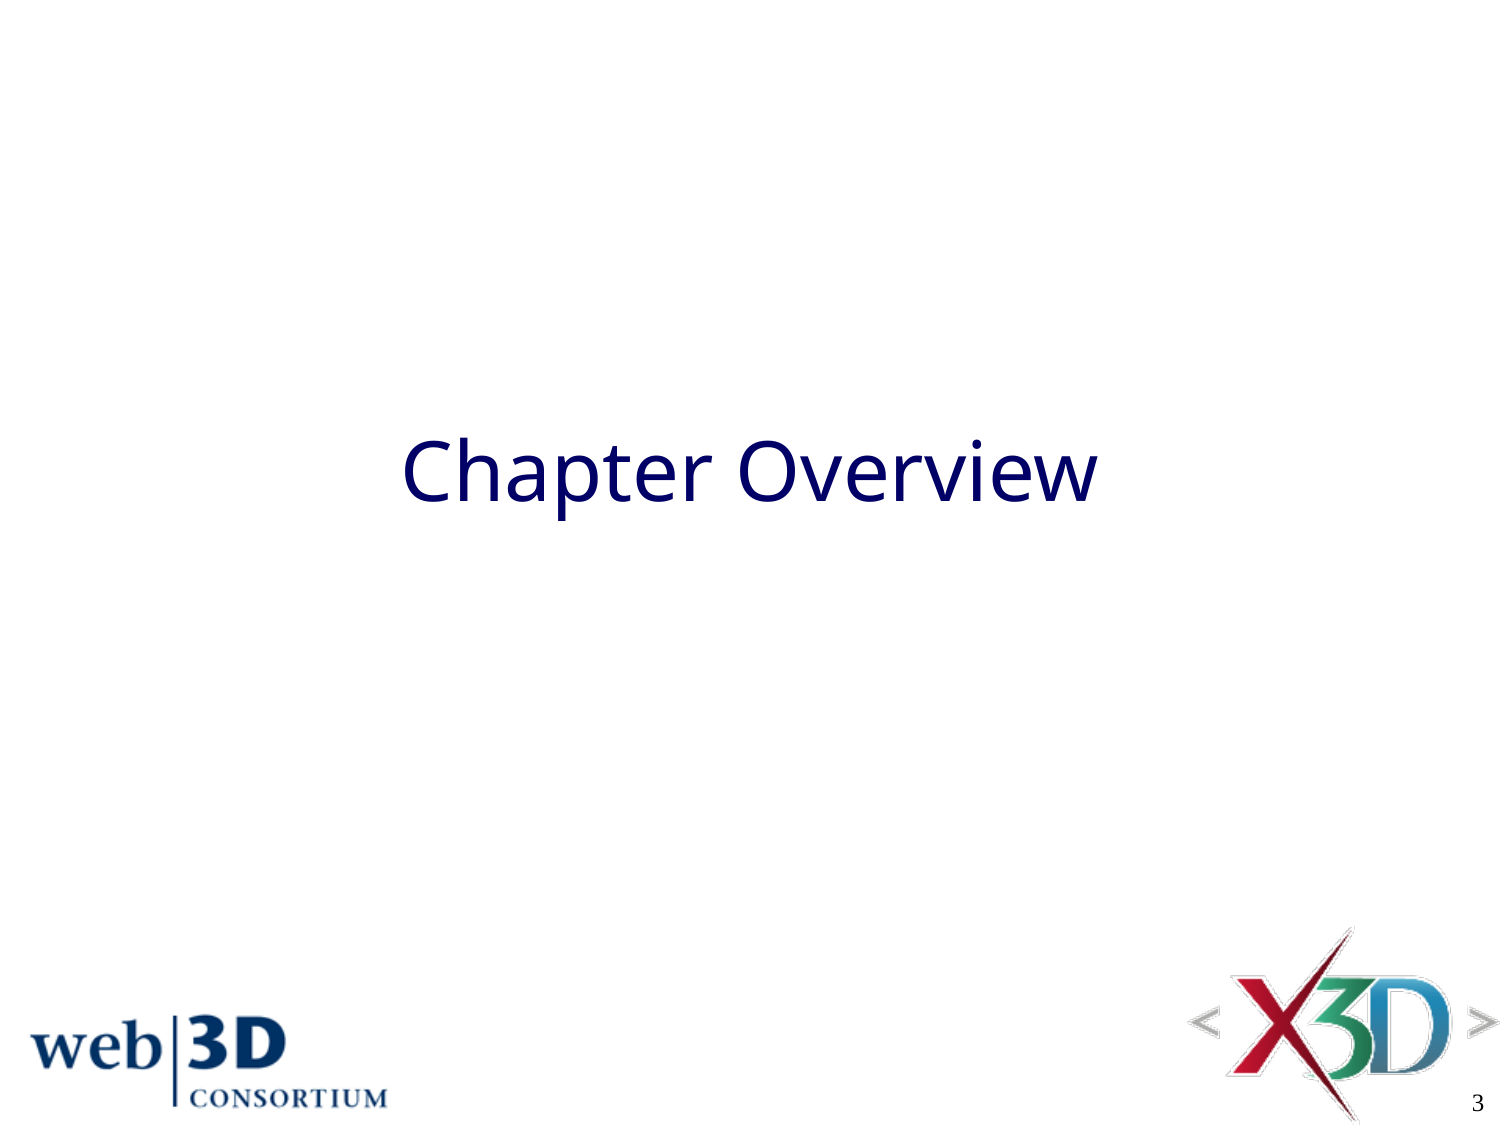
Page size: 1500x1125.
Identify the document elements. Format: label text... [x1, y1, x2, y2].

picture [1187, 926, 1500, 1125]
title Chapter Overview [112, 374, 1388, 563]
picture [12, 998, 413, 1118]
